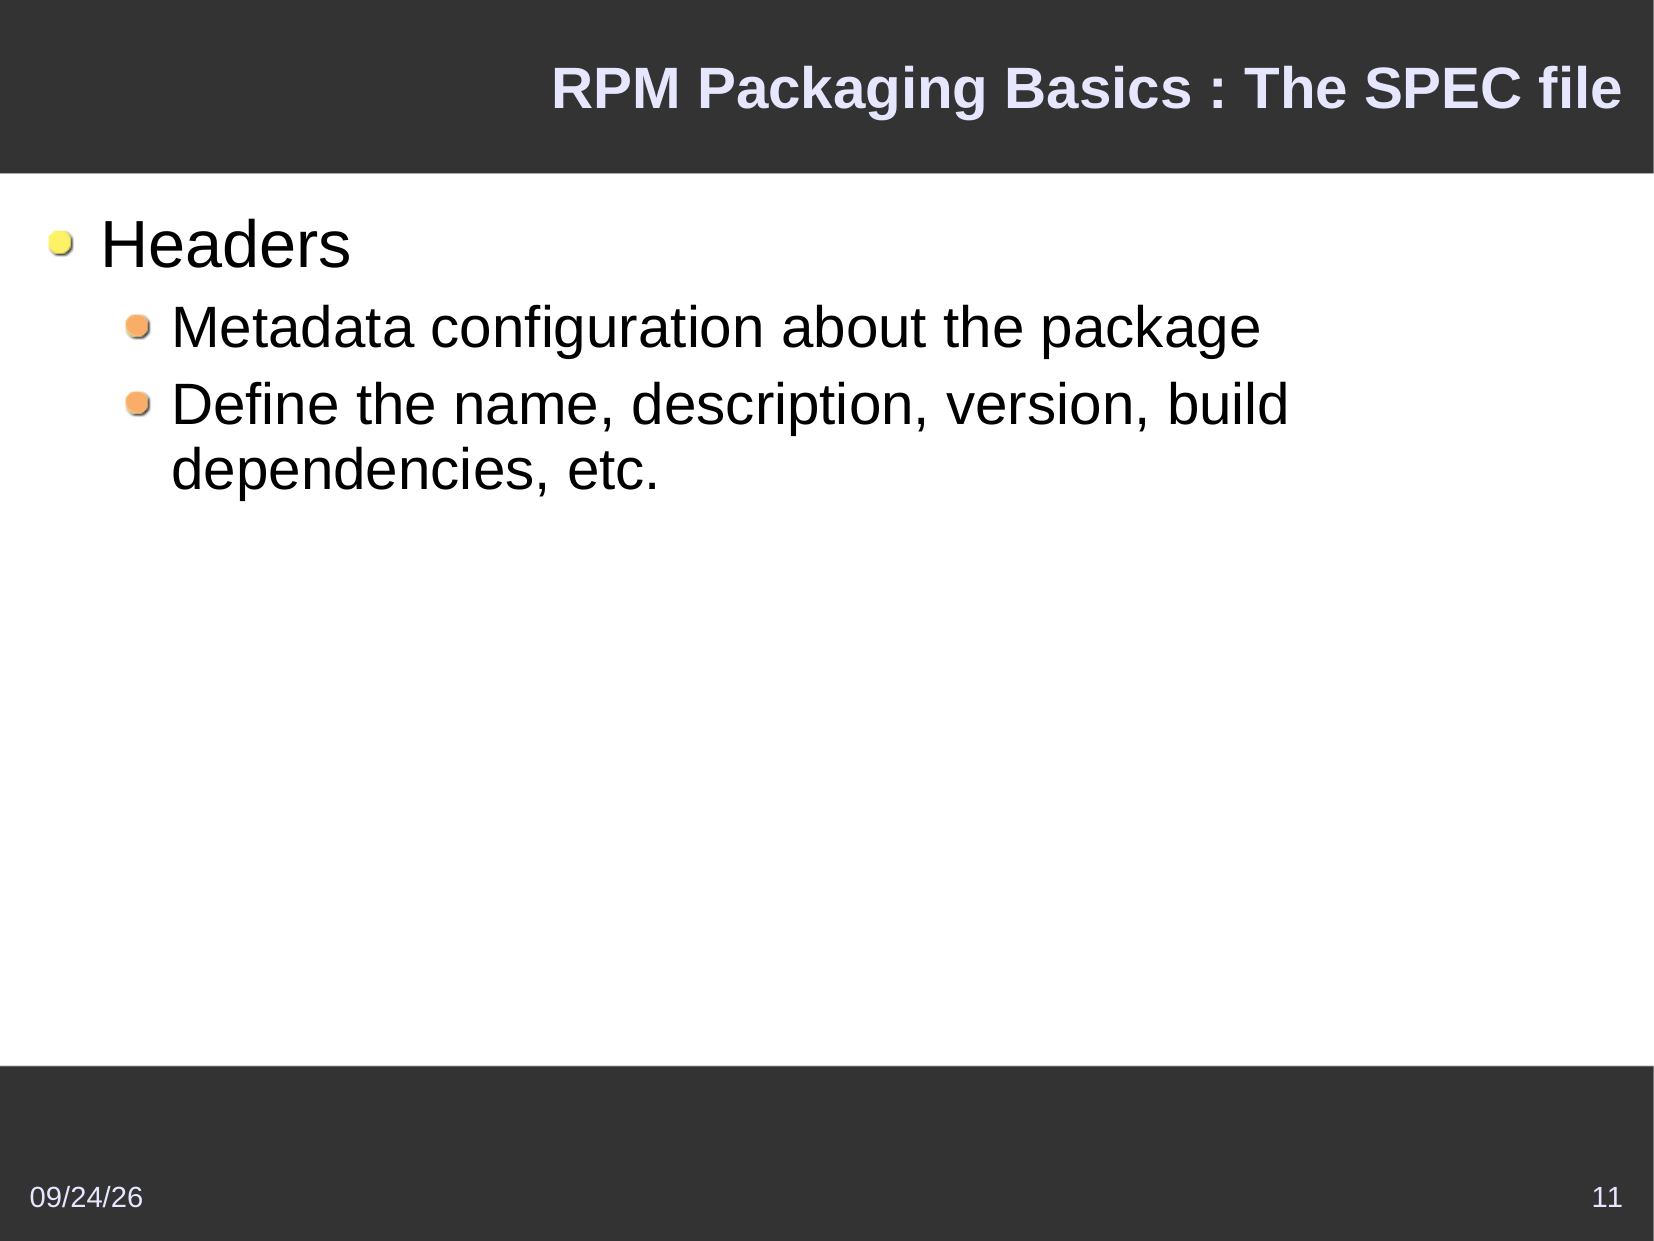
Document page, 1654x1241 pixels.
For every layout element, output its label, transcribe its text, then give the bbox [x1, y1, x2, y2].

list Headers Metadata configuration about the package Define the name, description, version, build dependencies, etc. [29, 206, 1625, 1019]
title RPM Packaging Basics : The SPEC file [29, 36, 1625, 141]
picture [0, 0, 1654, 1241]
